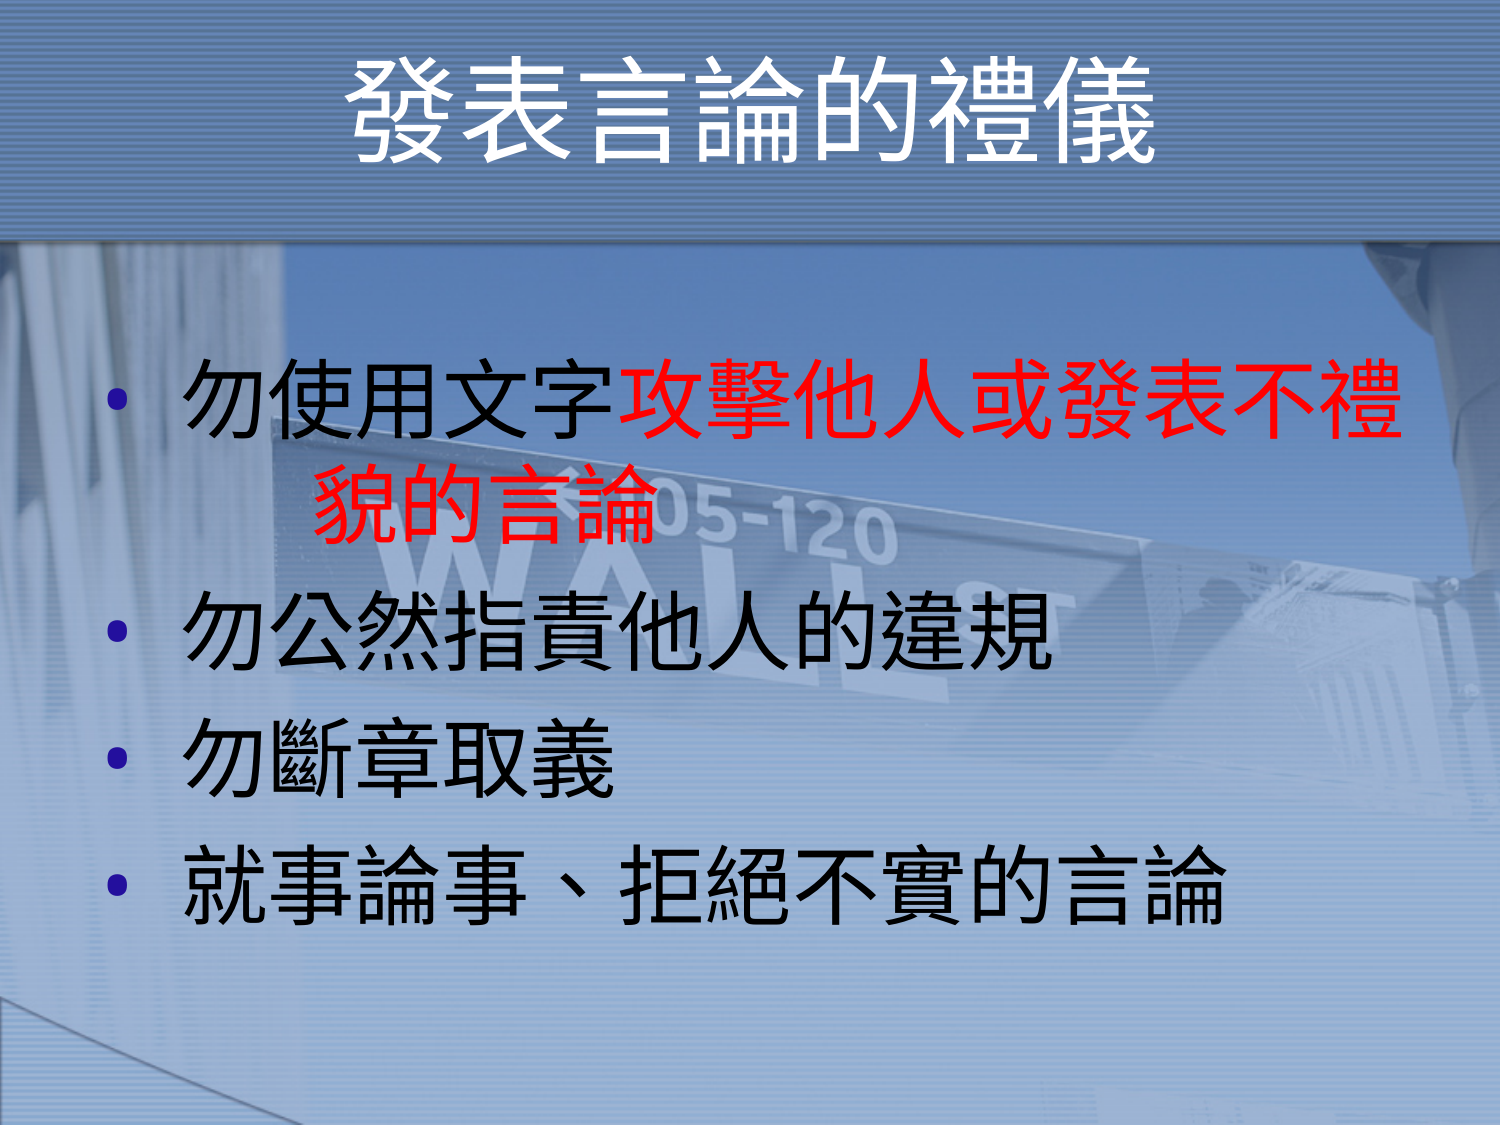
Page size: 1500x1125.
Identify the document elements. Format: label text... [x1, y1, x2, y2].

picture [0, 0, 1500, 1125]
title 發表言論的禮儀 [301, 42, 1199, 186]
list 勿使用文字攻擊他人或發表不禮 貌的言論 勿公然指責他人的違規 勿斷章取義 就事論事、拒絕不實的言論 [76, 337, 1471, 965]
